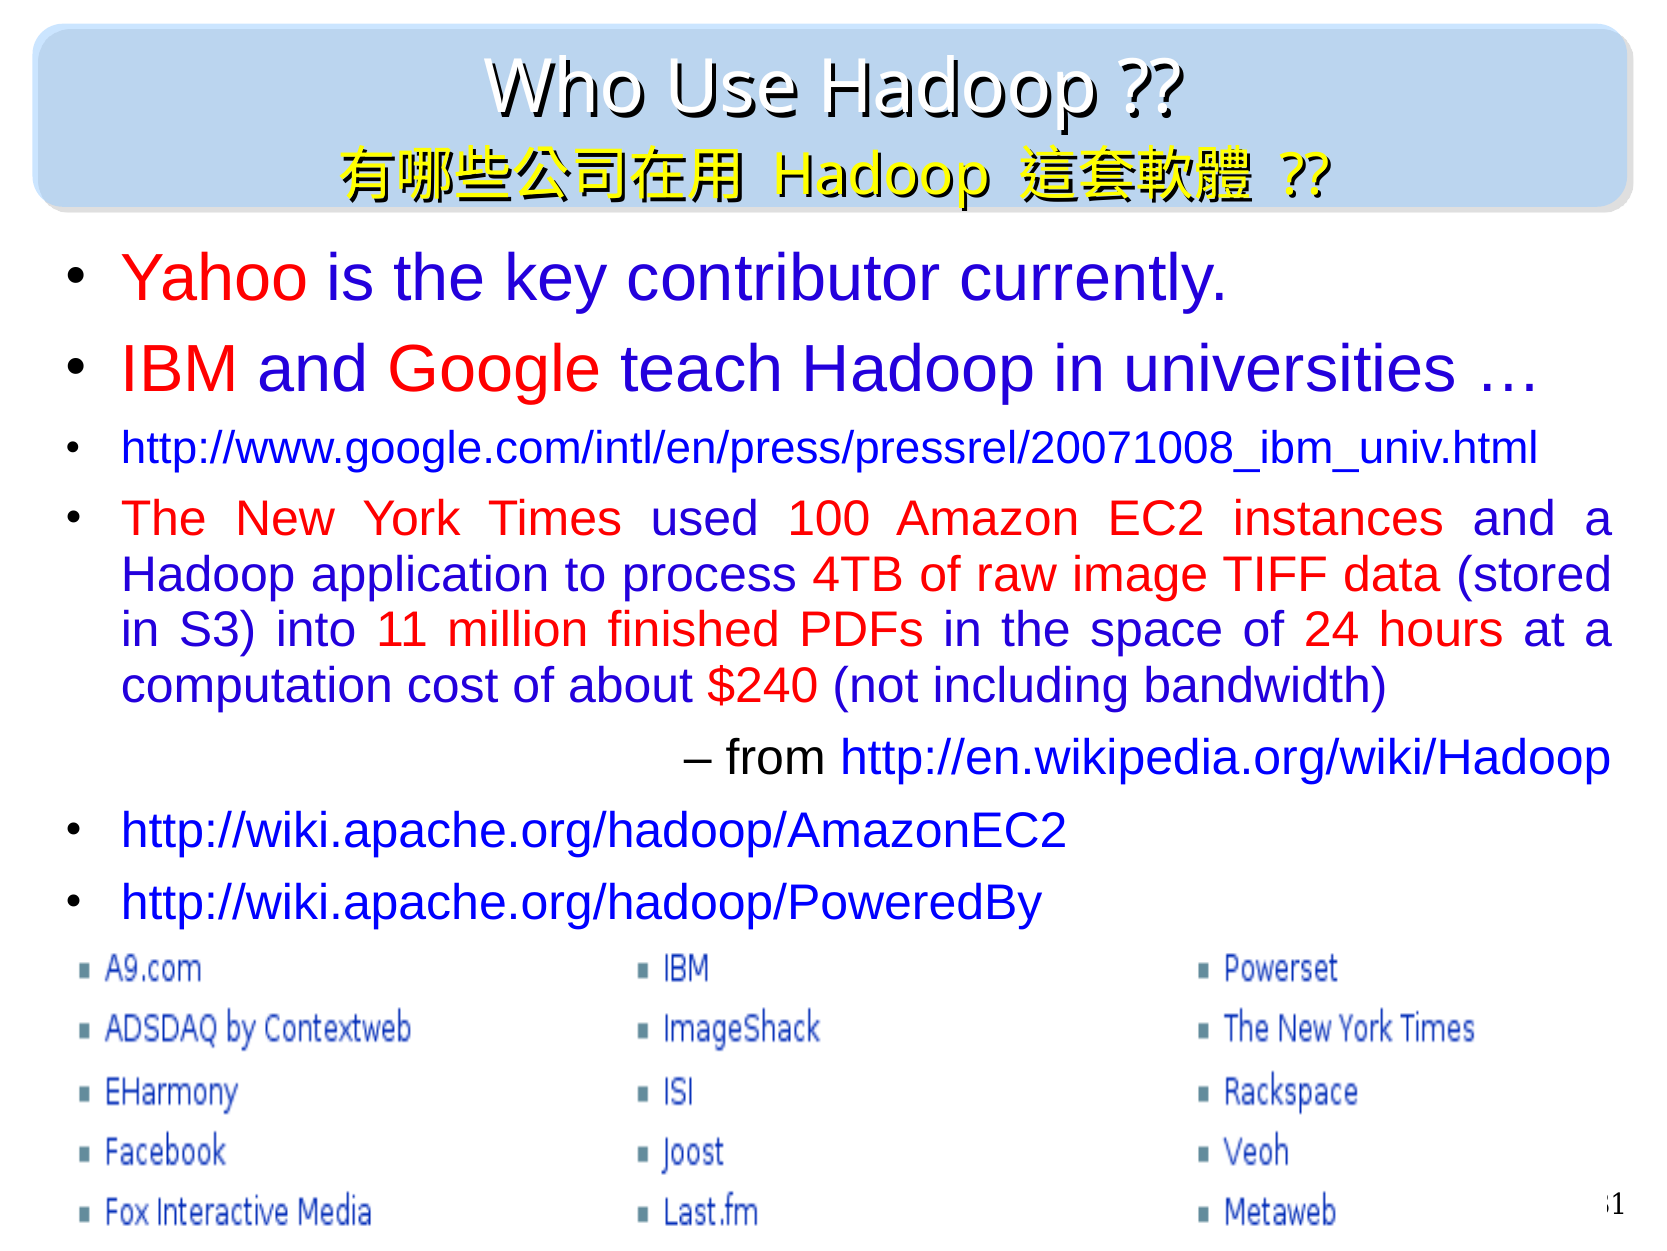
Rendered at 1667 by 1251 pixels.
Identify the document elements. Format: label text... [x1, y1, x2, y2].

title Who Use Hadoop ?? 有哪些公司在用 Hadoop 這套軟體 ?? [124, 24, 1542, 210]
text_box [32, 23, 1628, 207]
picture [66, 940, 1607, 1244]
list Yahoo is the key contributor currently. IBM and Google teach Hadoop in universities … http://www.google.com/intl/en/press/pressrel/20071008_ibm_univ.html The New York Times used 100 Amazon EC2 instances and a Hadoop application to process 4TB of raw image TIFF data (stored in S3) into 11 million finished PDFs in the space of 24 hours at a computation cost of about $240 (not including bandwidth) – from http://en.wikipedia.org/wiki/Hadoop http://wiki.apache.org/hadoop/AmazonEC2 http://wiki.apache.org/hadoop/PoweredBy [64, 236, 1612, 933]
